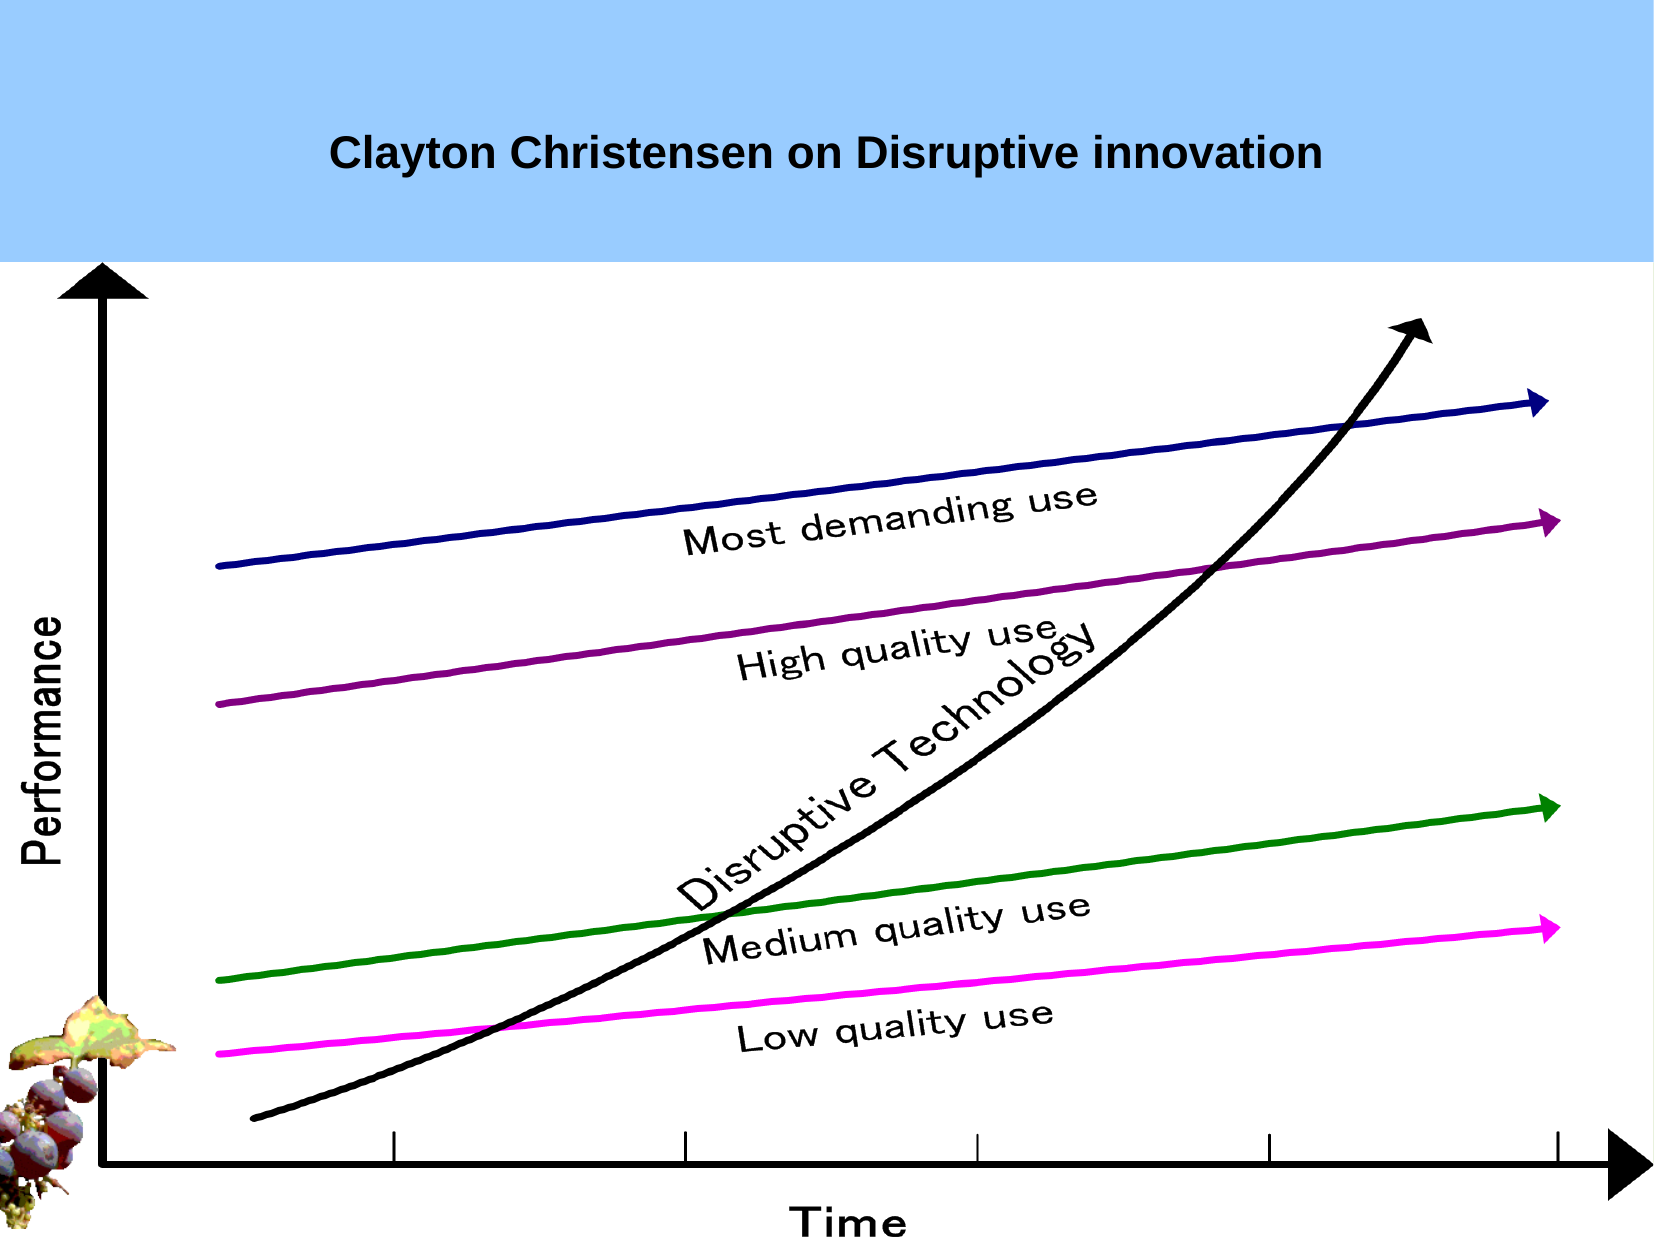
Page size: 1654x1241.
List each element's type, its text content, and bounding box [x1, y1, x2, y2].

title Clayton Christensen on Disruptive innovation [82, 49, 1571, 257]
picture [0, 262, 1654, 1241]
